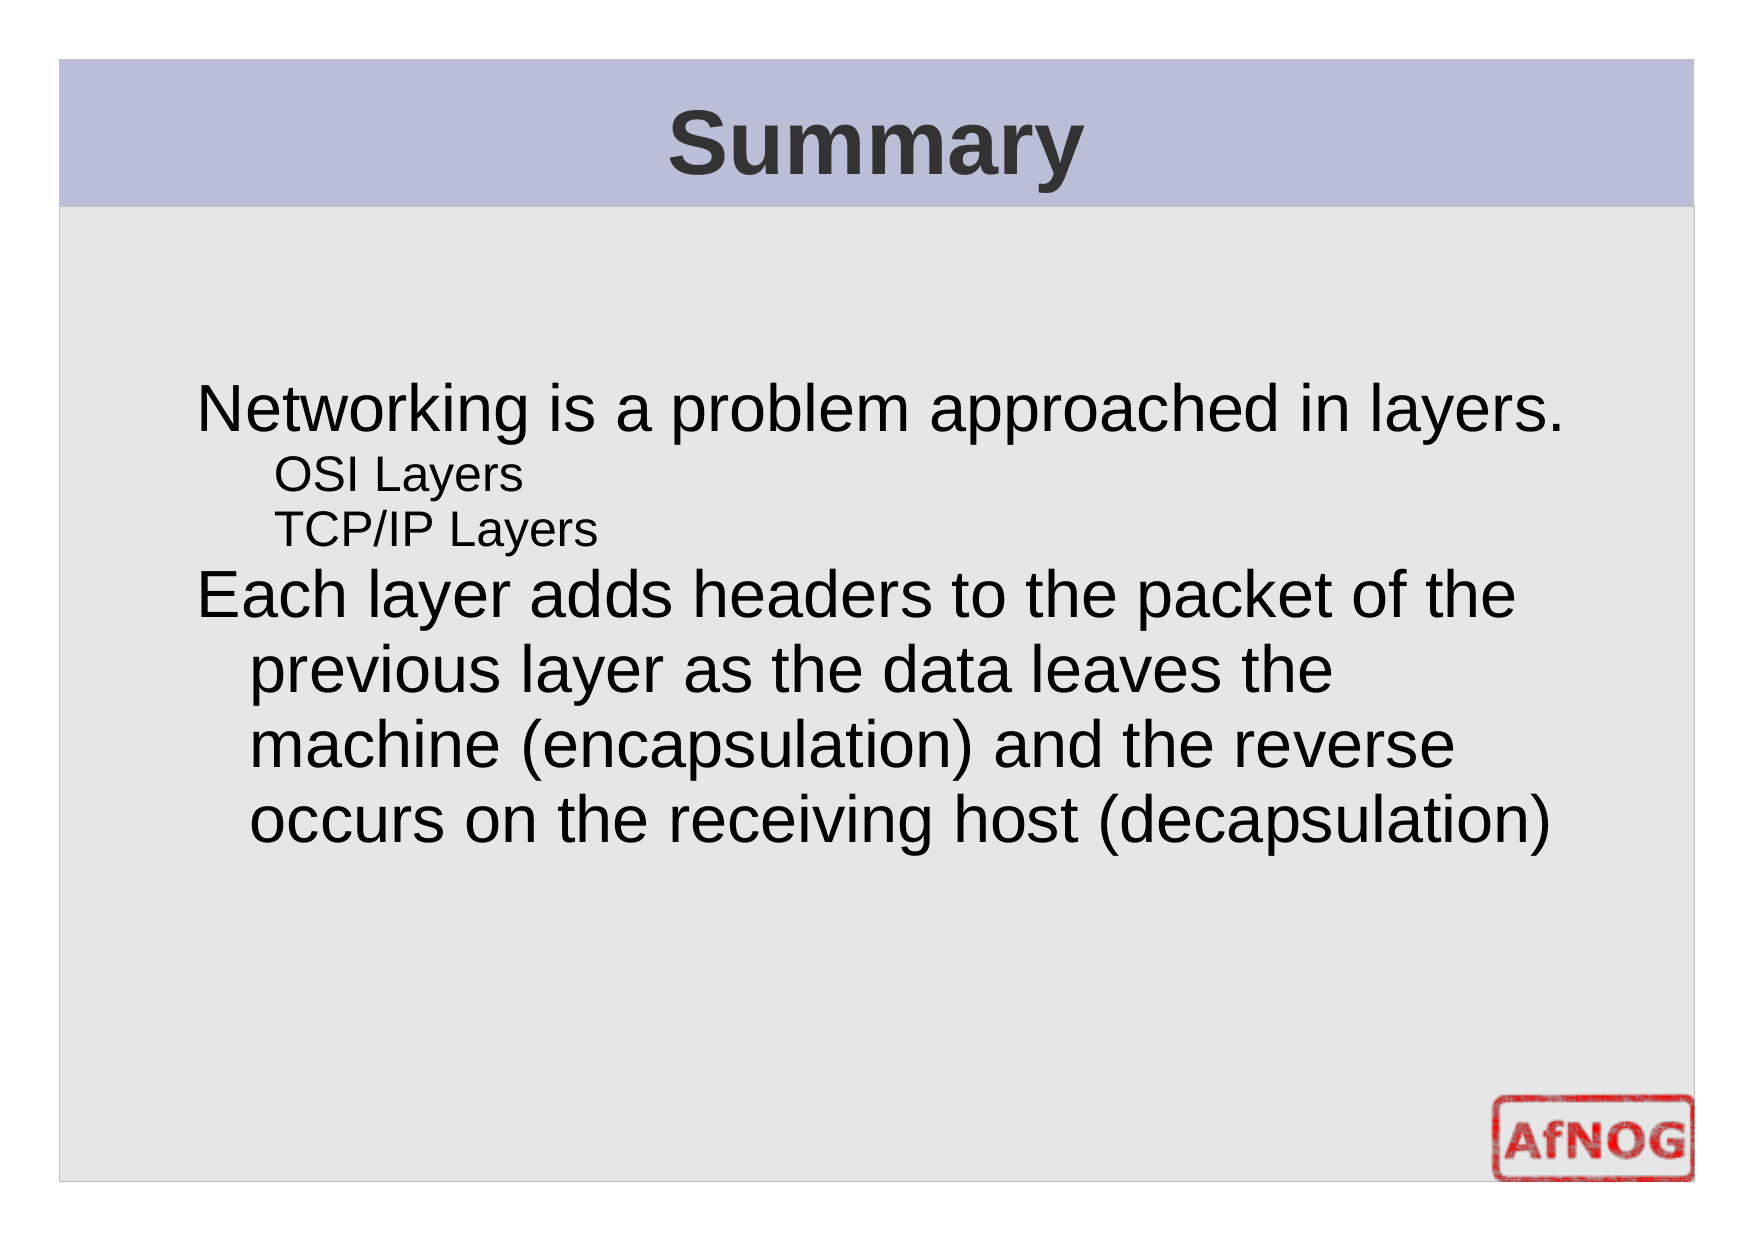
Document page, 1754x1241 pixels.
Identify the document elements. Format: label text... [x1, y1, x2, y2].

list Networking is a problem approached in layers. OSI Layers TCP/IP Layers Each layer adds headers to the packet of the previous layer as the data leaves the machine (encapsulation) and the reverse occurs on the receiving host (decapsulation) [179, 371, 1576, 1079]
title Summary [59, 48, 1695, 237]
picture [1490, 1092, 1695, 1182]
